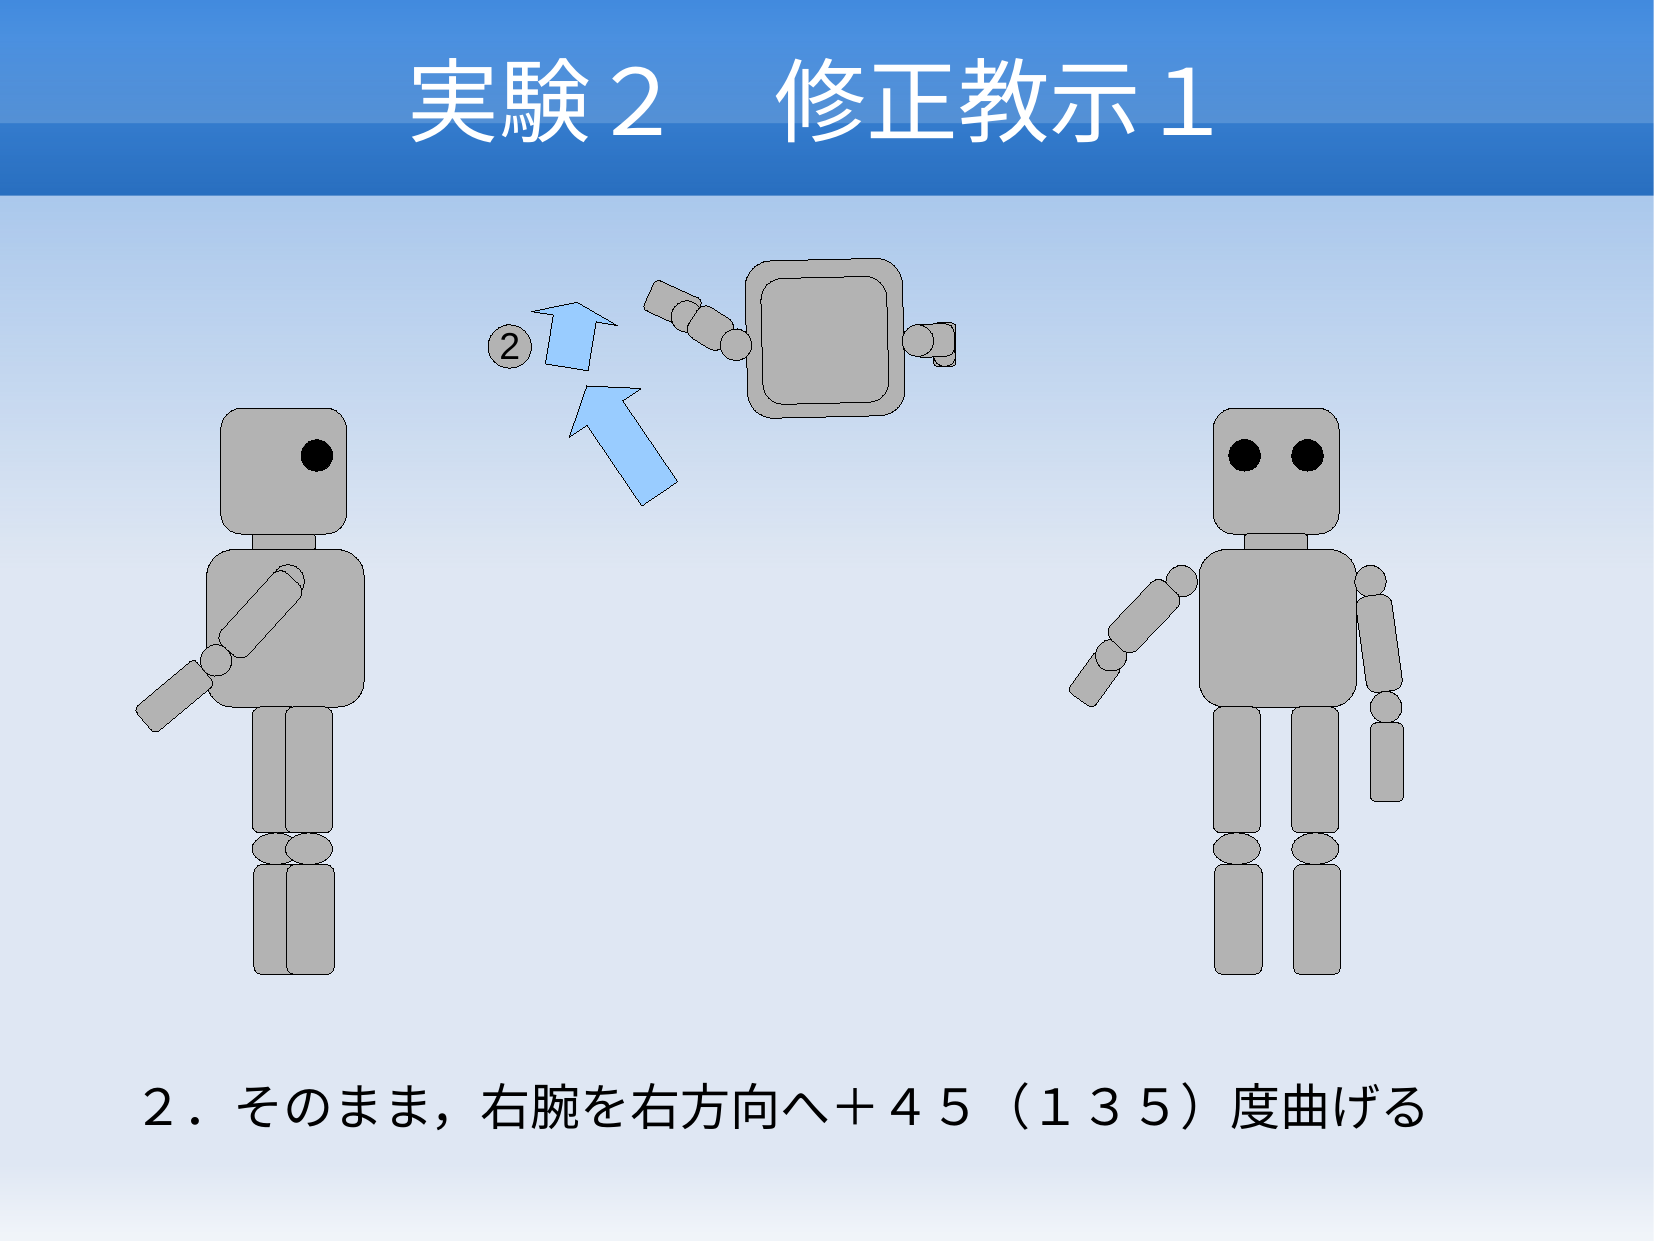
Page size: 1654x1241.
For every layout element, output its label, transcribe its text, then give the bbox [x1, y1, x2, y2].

text_box [1199, 408, 1404, 975]
picture [0, 0, 1654, 1241]
title 実験２ 修正教示１ [76, 7, 1565, 200]
text_box [643, 258, 956, 419]
text_box ２．そのまま，右腕を右方向へ＋４５（１３５）度曲げる [118, 1003, 1536, 1213]
text_box [135, 408, 365, 975]
text_box [531, 302, 618, 371]
text_box 2 [488, 324, 532, 369]
text_box [569, 385, 678, 506]
text_box [1069, 565, 1198, 707]
